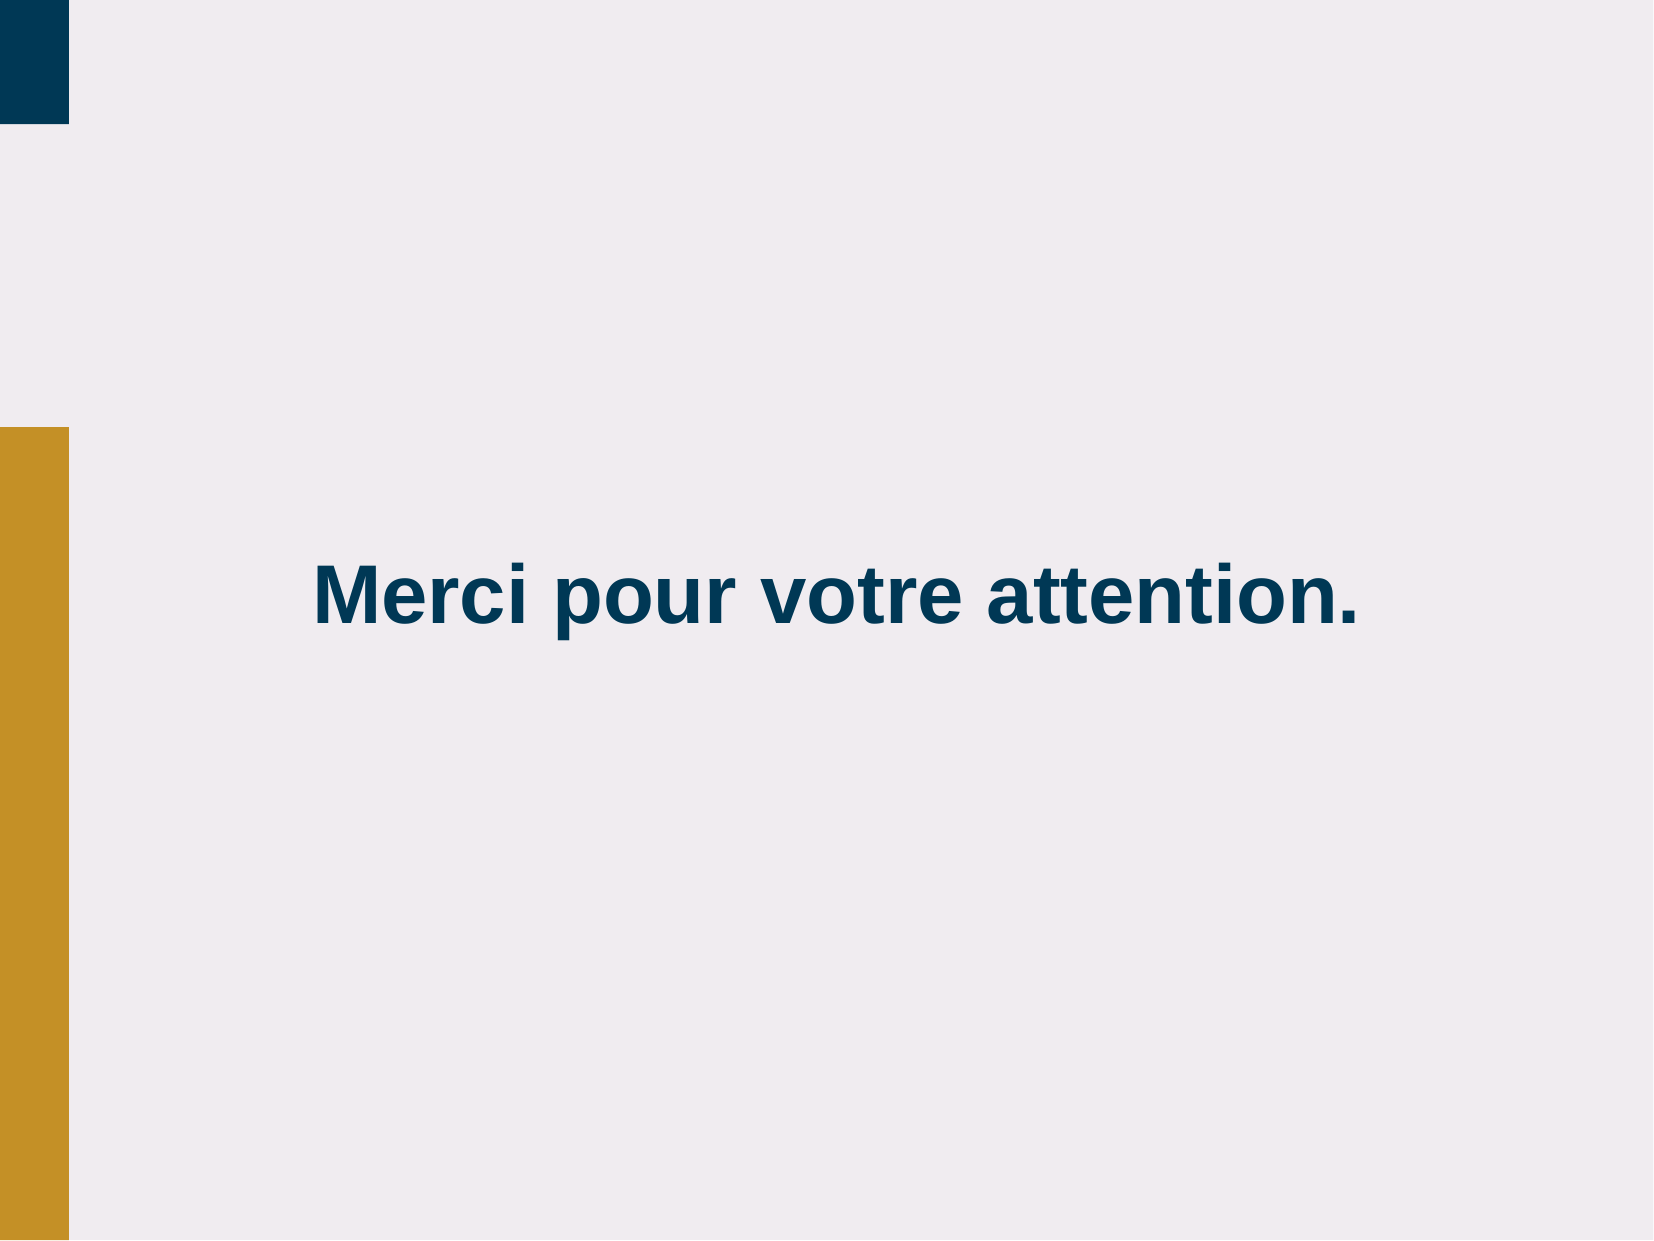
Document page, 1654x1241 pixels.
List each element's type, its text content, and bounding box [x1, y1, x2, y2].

list Merci pour votre attention. [82, 290, 1571, 1010]
